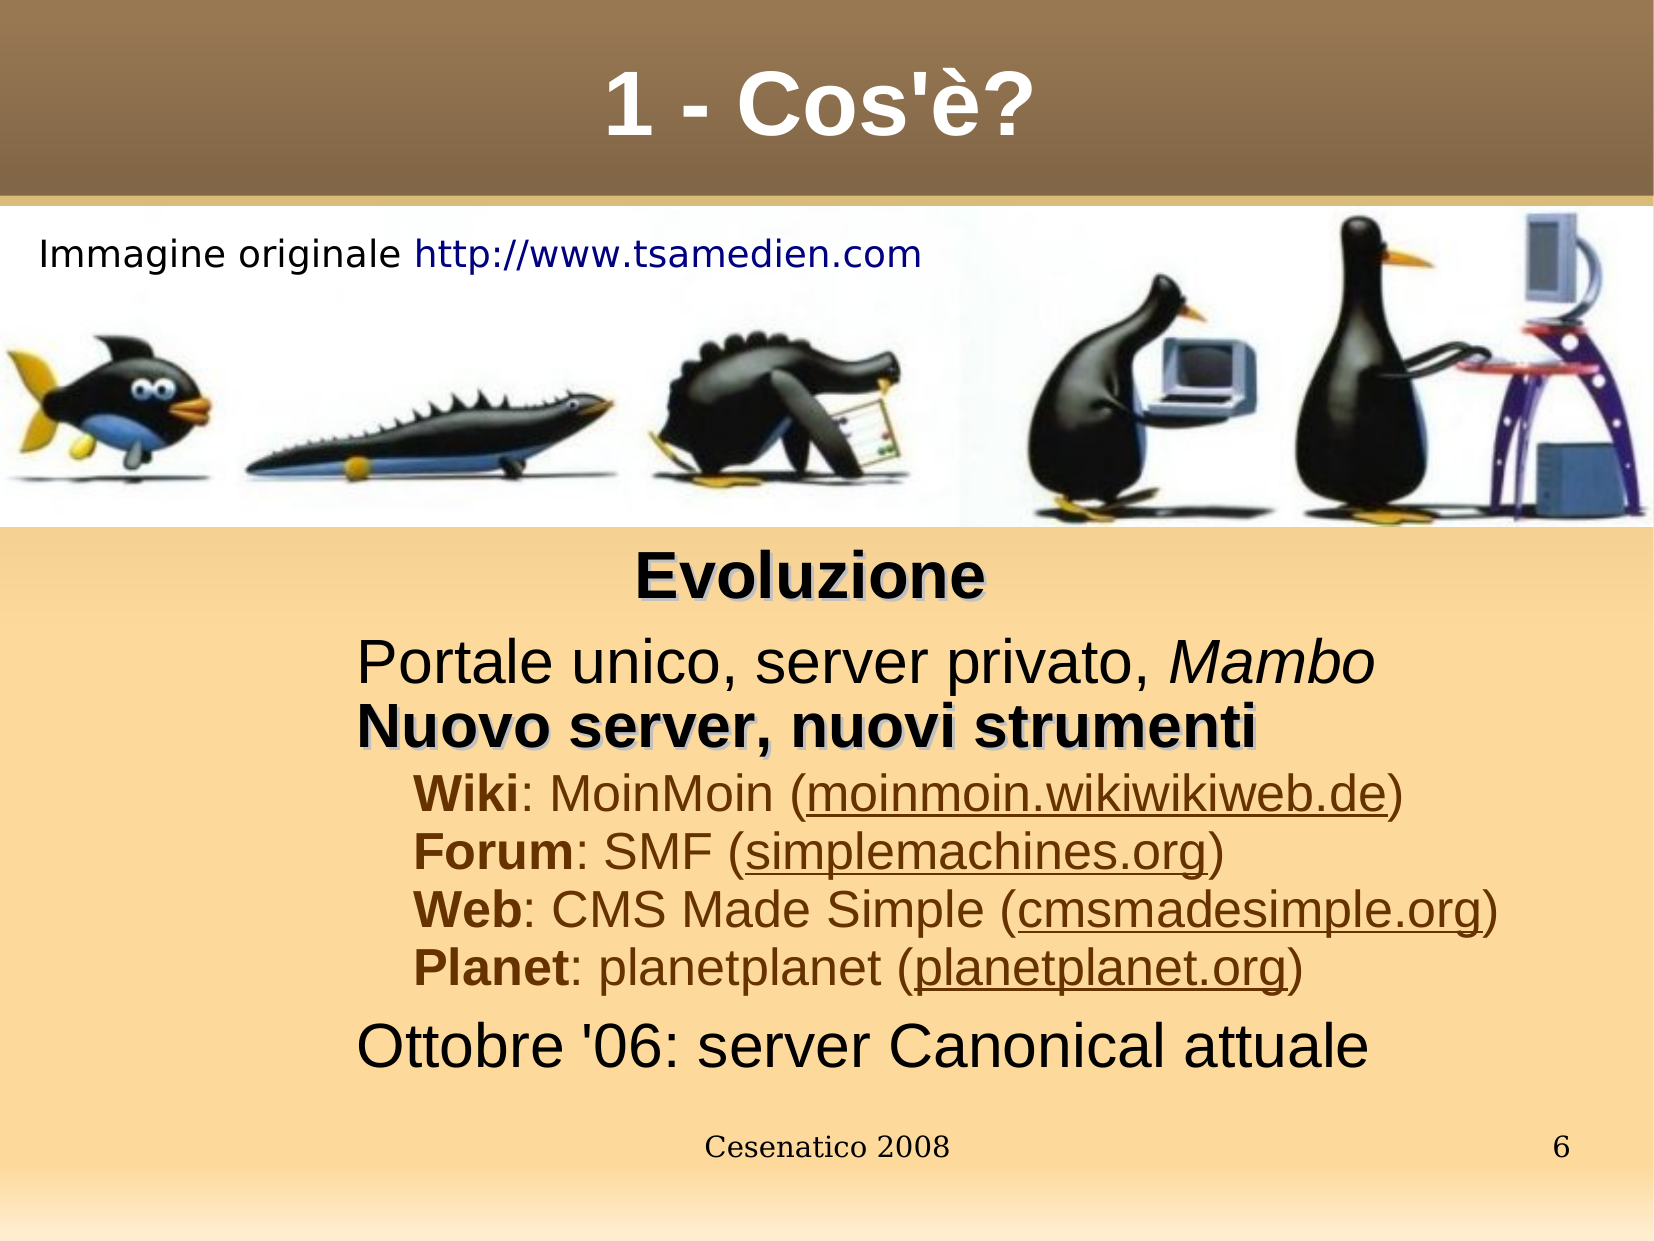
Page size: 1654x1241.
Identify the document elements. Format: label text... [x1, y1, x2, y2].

text_box Immagine originale http://www.tsamedien.com [23, 225, 1238, 284]
text_box Ottobre '06: server Canonical attuale [324, 1003, 1405, 1089]
text_box Wiki: MoinMoin (moinmoin.wikiwikiweb.de) Forum: SMF (simplemachines.org) Web: CMS Made Simple (cmsmadesimple.org) Planet: planetplanet (planetplanet.org) [383, 757, 1528, 1004]
picture [0, 0, 1654, 1241]
text_box Evoluzione [620, 530, 1003, 620]
text_box Portale unico, server privato, Mambo [324, 620, 1411, 705]
text_box Nuovo server, nuovi strumenti [324, 683, 1294, 768]
title 1 - Cos'è? [76, 0, 1565, 206]
